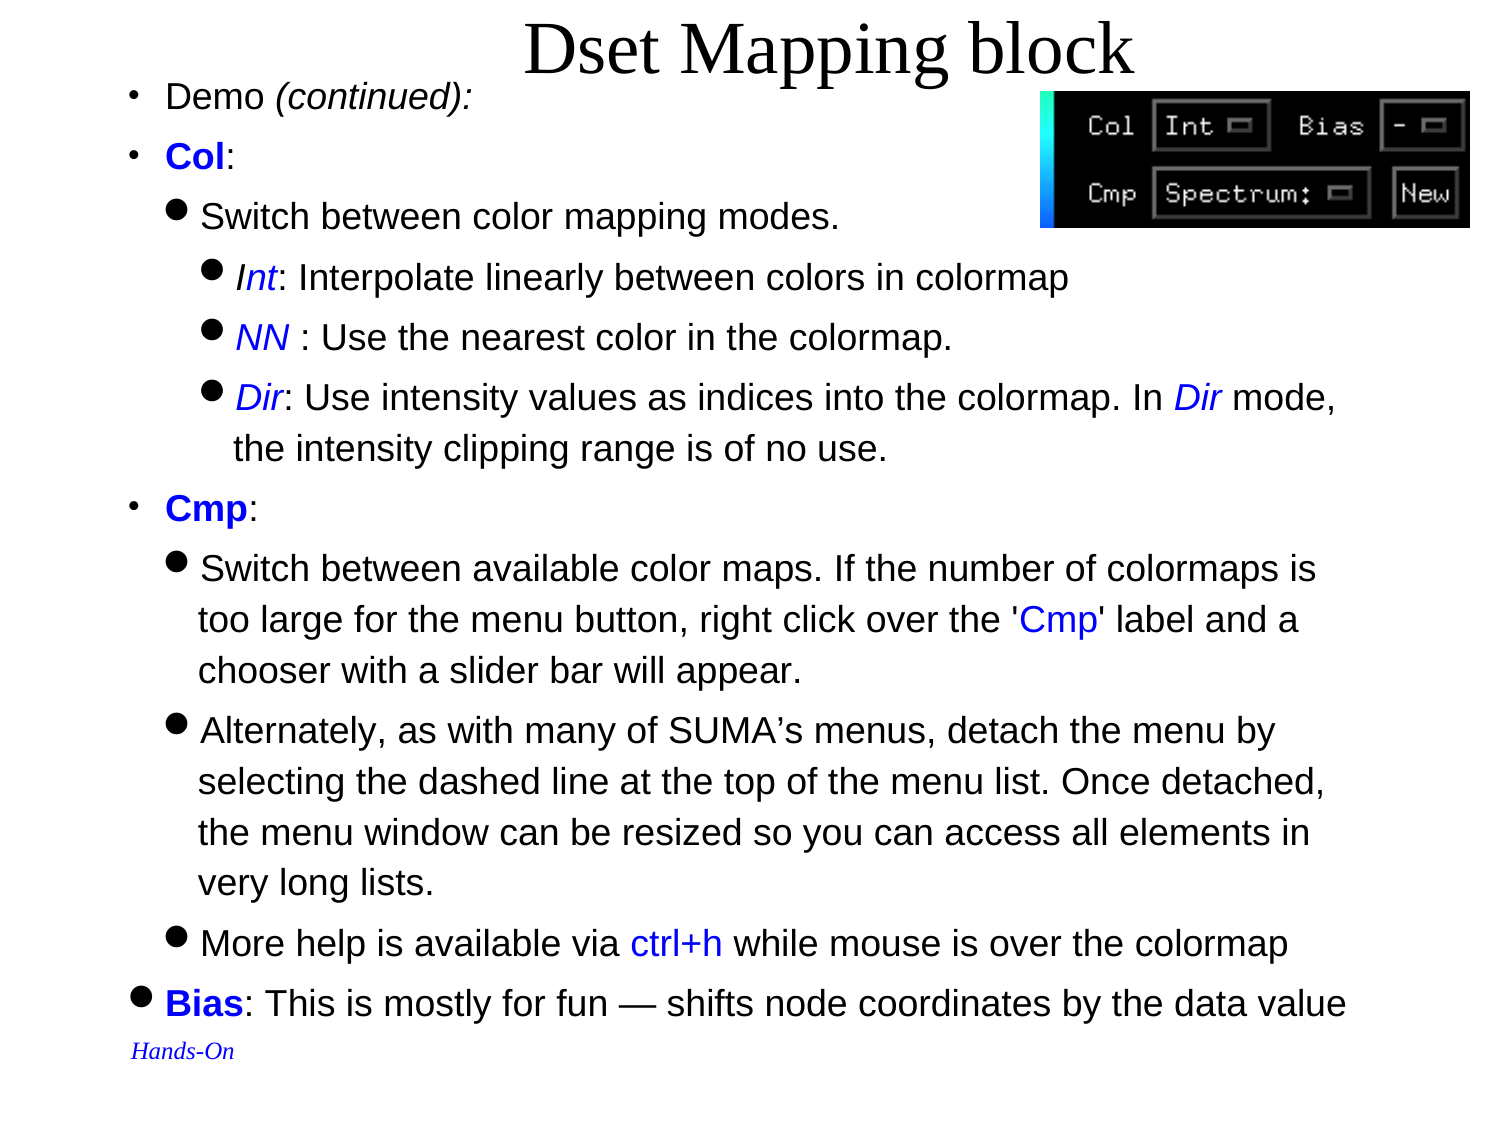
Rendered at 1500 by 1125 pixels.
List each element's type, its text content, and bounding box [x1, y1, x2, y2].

title Dset Mapping block [191, 0, 1467, 103]
text_box Hands-On [116, 1028, 250, 1074]
picture [1040, 91, 1470, 228]
text_box Demo (continued): Col: Switch between color mapping modes. Int: Interpolate linearly between colors in colormap NN : Use the nearest color in the colormap. Dir: Use intensity values as indices into the colormap. In Dir mode, the intensity clipping range is of no use. Cmp: Switch between available color maps. If the number of colormaps is too large for the menu button, right click over the 'Cmp' label and a chooser with a slider bar will appear. Alternately, as with many of SUMA’s menus, detach the menu by selecting the dashed line at the top of the menu list. Once detached, the menu window can be resized so you can access all elements in very long lists. More help is available via ctrl+h while mouse is over the colormap Bias: This is mostly for fun — shifts node coordinates by the data value [112, 52, 1388, 1067]
